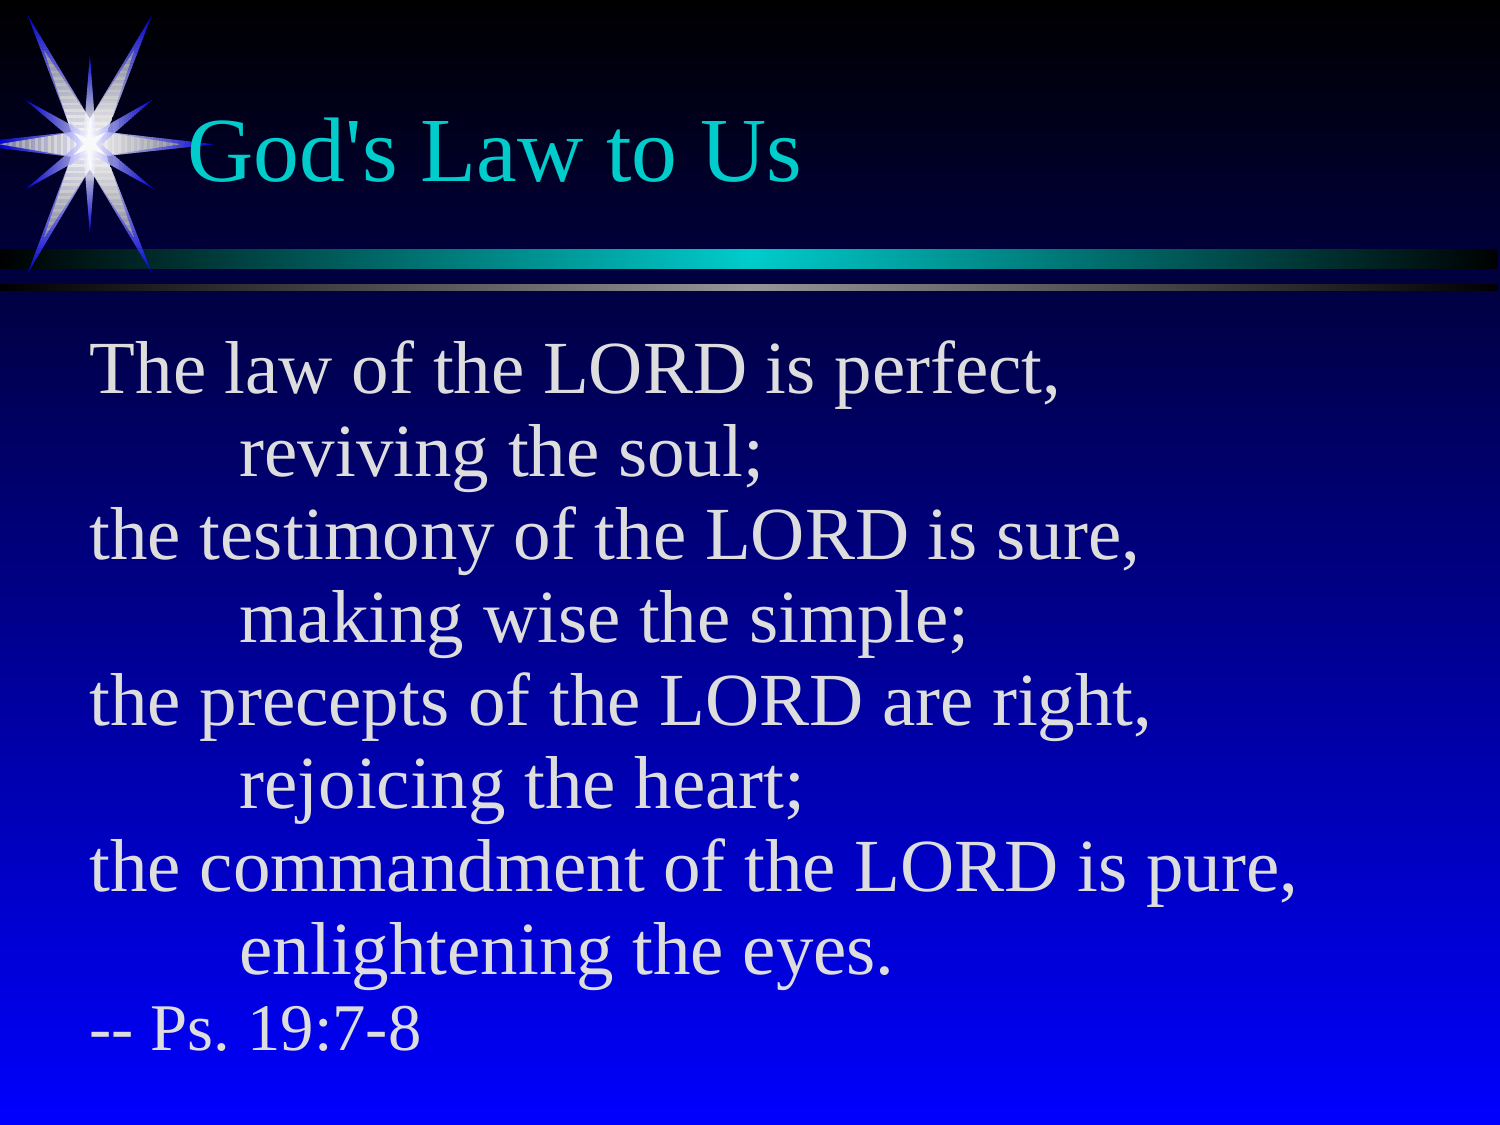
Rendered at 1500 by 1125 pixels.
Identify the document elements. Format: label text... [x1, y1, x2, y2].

text_box The law of the LORD is perfect, reviving the soul; the testimony of the LORD is sure, making wise the simple; the precepts of the LORD are right, rejoicing the heart; the commandment of the LORD is pure, enlightening the eyes. -- Ps. 19:7-8 [75, 319, 1463, 1073]
text_box 20 [131, 43, 142, 49]
text_box 20 [181, 140, 187, 148]
text_box 20 [38, 43, 48, 49]
text_box 20 [134, 107, 138, 117]
text_box 20 [131, 239, 141, 245]
text_box 20 [38, 239, 49, 245]
title God's Law to Us [187, 56, 1463, 244]
